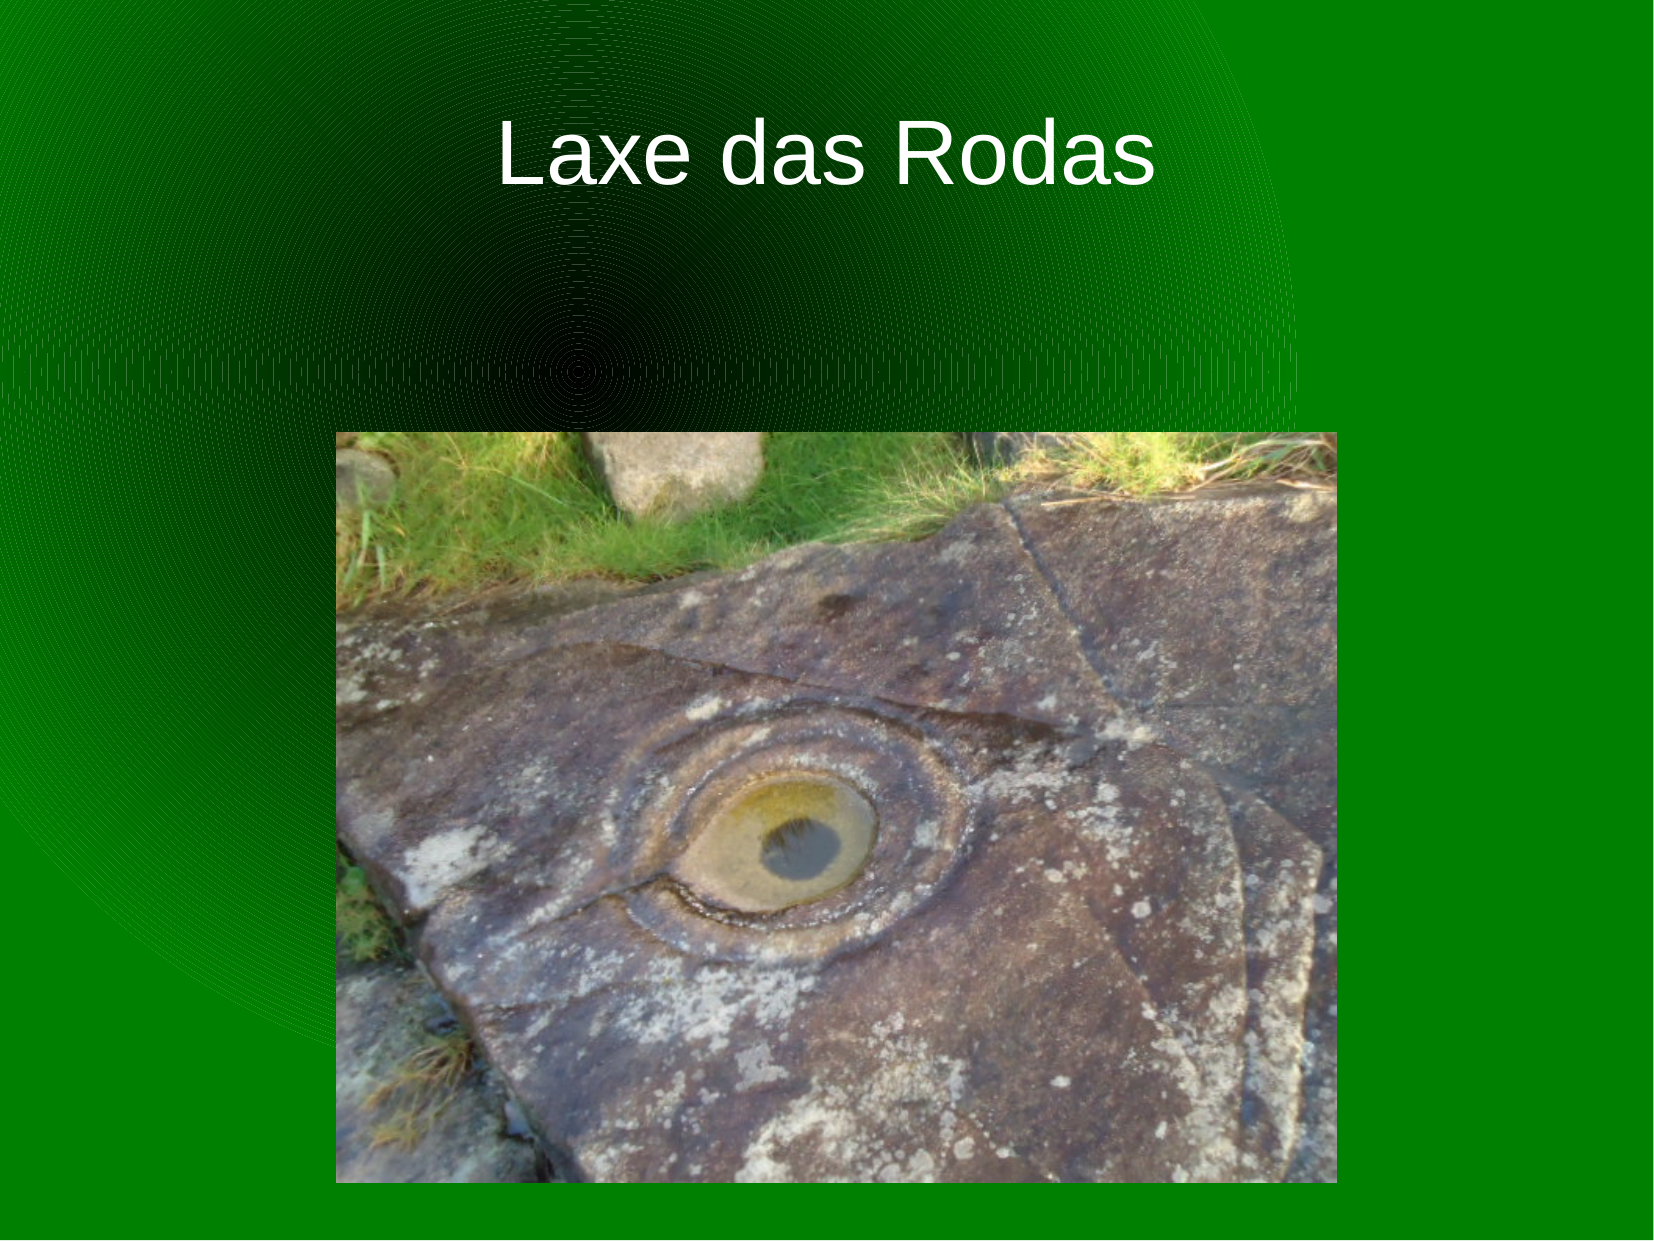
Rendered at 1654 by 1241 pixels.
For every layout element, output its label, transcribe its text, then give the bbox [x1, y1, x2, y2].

title Laxe das Rodas [82, 56, 1571, 250]
picture [336, 432, 1337, 1183]
